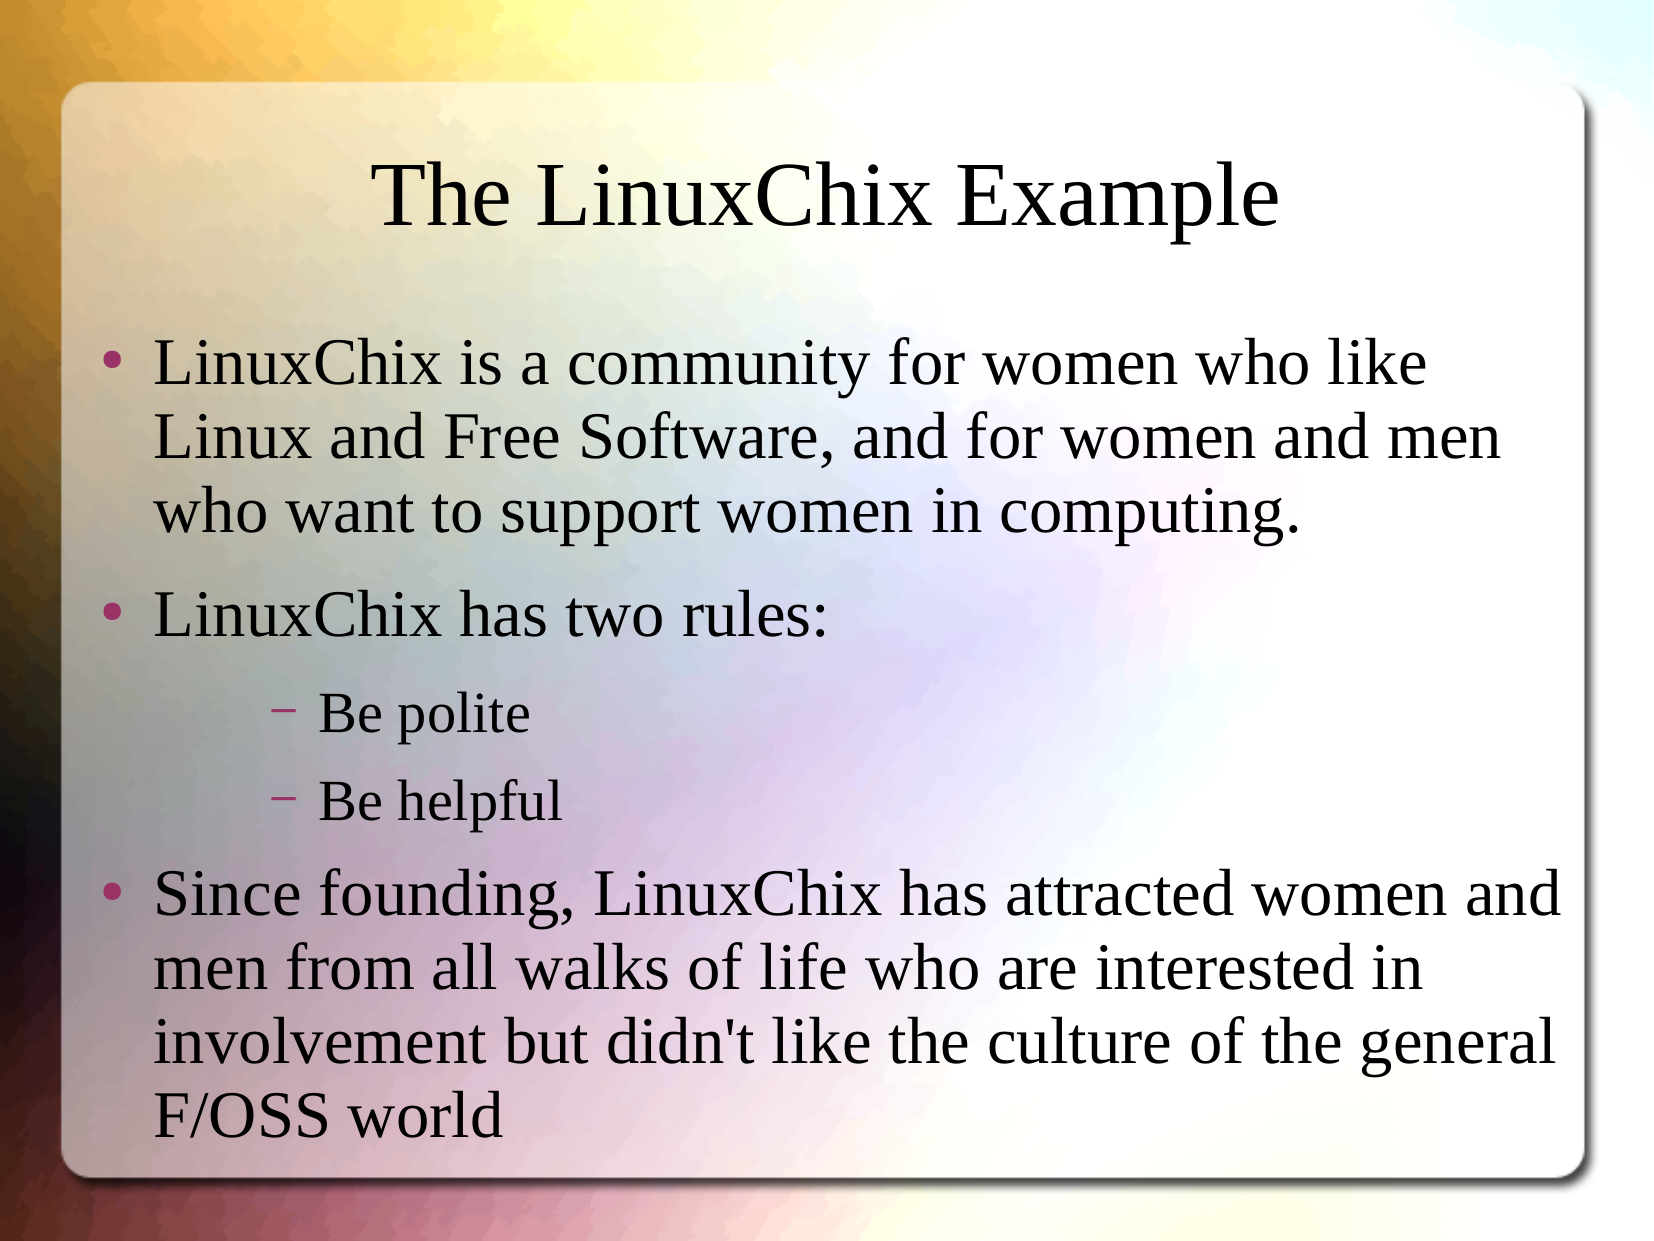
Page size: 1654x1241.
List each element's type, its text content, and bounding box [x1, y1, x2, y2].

picture [0, 0, 1654, 1241]
title The LinuxChix Example [82, 98, 1571, 291]
list LinuxChix is a community for women who like Linux and Free Software, and for women and men who want to support women in computing. LinuxChix has two rules: Be polite Be helpful Since founding, LinuxChix has attracted women and men from all walks of life who are interested in involvement but didn't like the culture of the general F/OSS world [82, 324, 1571, 1153]
